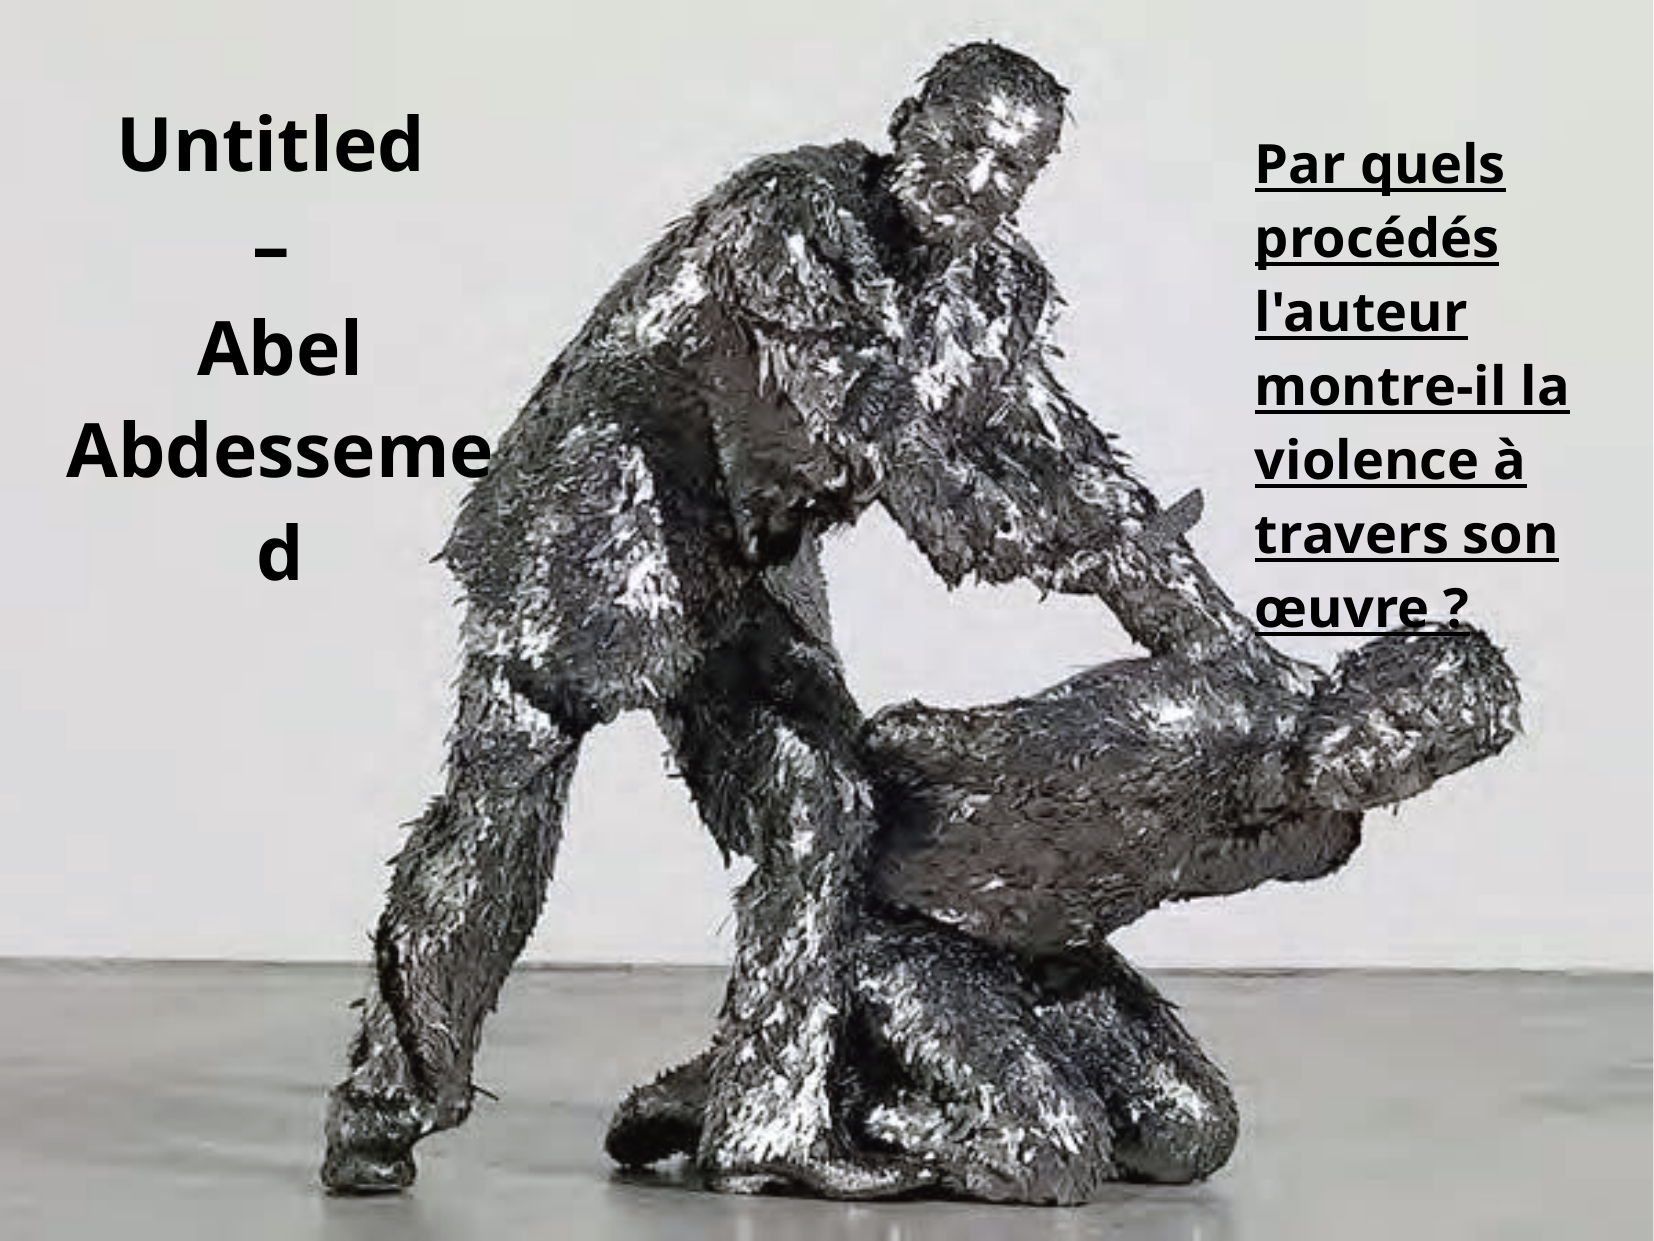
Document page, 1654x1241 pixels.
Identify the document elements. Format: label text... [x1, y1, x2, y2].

text_box Untitled – Abel Abdessemed [29, 83, 532, 355]
picture [0, 0, 1654, 1241]
text_box Par quels procédés l'auteur montre-il la violence à travers son œuvre ? [1240, 118, 1595, 501]
